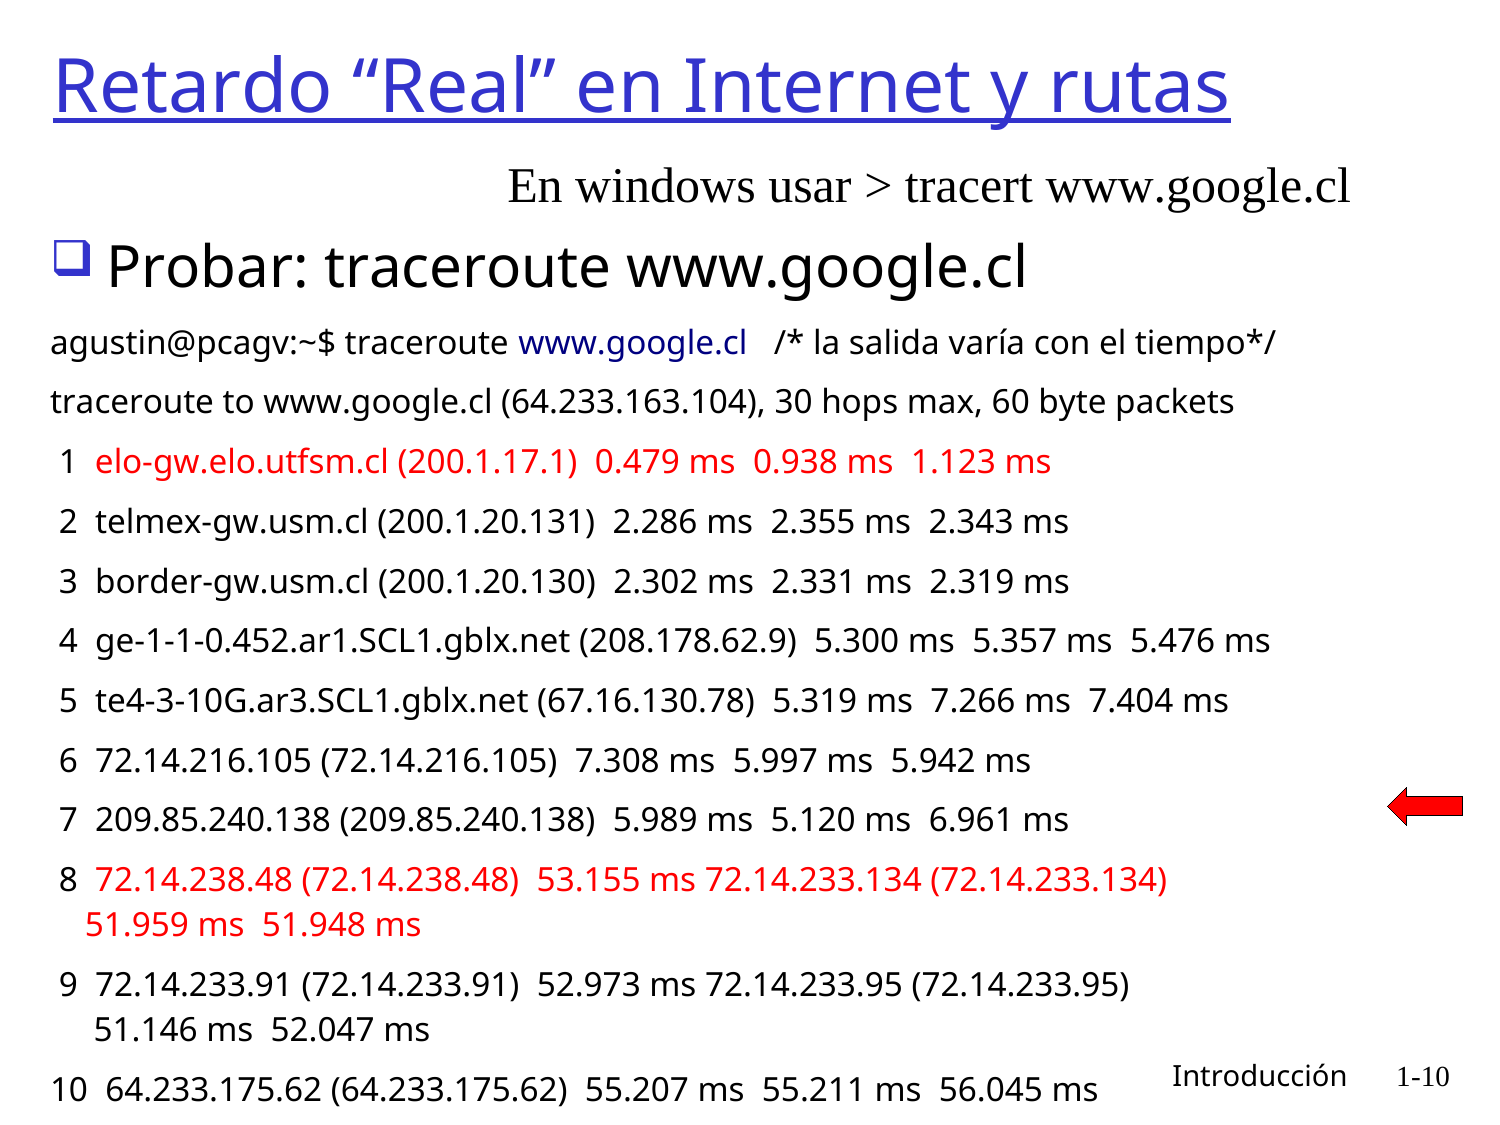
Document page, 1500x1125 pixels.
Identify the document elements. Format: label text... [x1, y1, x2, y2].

text_box Introducción [887, 1066, 1362, 1125]
text_box En windows usar > tracert www.google.cl [492, 144, 1379, 221]
title Retardo “Real” en Internet y rutas [37, 16, 1463, 150]
text_box 1-<number> [1362, 1050, 1466, 1125]
list Probar: traceroute www.google.cl agustin@pcagv:~$ traceroute www.google.cl /* la salida varía con el tiempo*/ traceroute to www.google.cl (64.233.163.104), 30 hops max, 60 byte packets 1 elo-gw.elo.utfsm.cl (200.1.17.1) 0.479 ms 0.938 ms 1.123 ms 2 telmex-gw.usm.cl (200.1.20.131) 2.286 ms 2.355 ms 2.343 ms 3 border-gw.usm.cl (200.1.20.130) 2.302 ms 2.331 ms 2.319 ms 4 ge-1-1-0.452.ar1.SCL1.gblx.net (208.178.62.9) 5.300 ms 5.357 ms 5.476 ms 5 te4-3-10G.ar3.SCL1.gblx.net (67.16.130.78) 5.319 ms 7.266 ms 7.404 ms 6 72.14.216.105 (72.14.216.105) 7.308 ms 5.997 ms 5.942 ms 7 209.85.240.138 (209.85.240.138) 5.989 ms 5.120 ms 6.961 ms 8 72.14.238.48 (72.14.238.48) 53.155 ms 72.14.233.134 (72.14.233.134) 51.959 ms 51.948 ms 9 72.14.233.91 (72.14.233.91) 52.973 ms 72.14.233.95 (72.14.233.95) 51.146 ms 52.047 ms 10 64.233.175.62 (64.233.175.62) 55.207 ms 55.211 ms 56.045 ms 11 bs-in-f104.1e100.net (64.233.163.104) 51.918 ms 51.869 ms 54.939 ms [50, 224, 1463, 1066]
text_box [1387, 787, 1463, 826]
